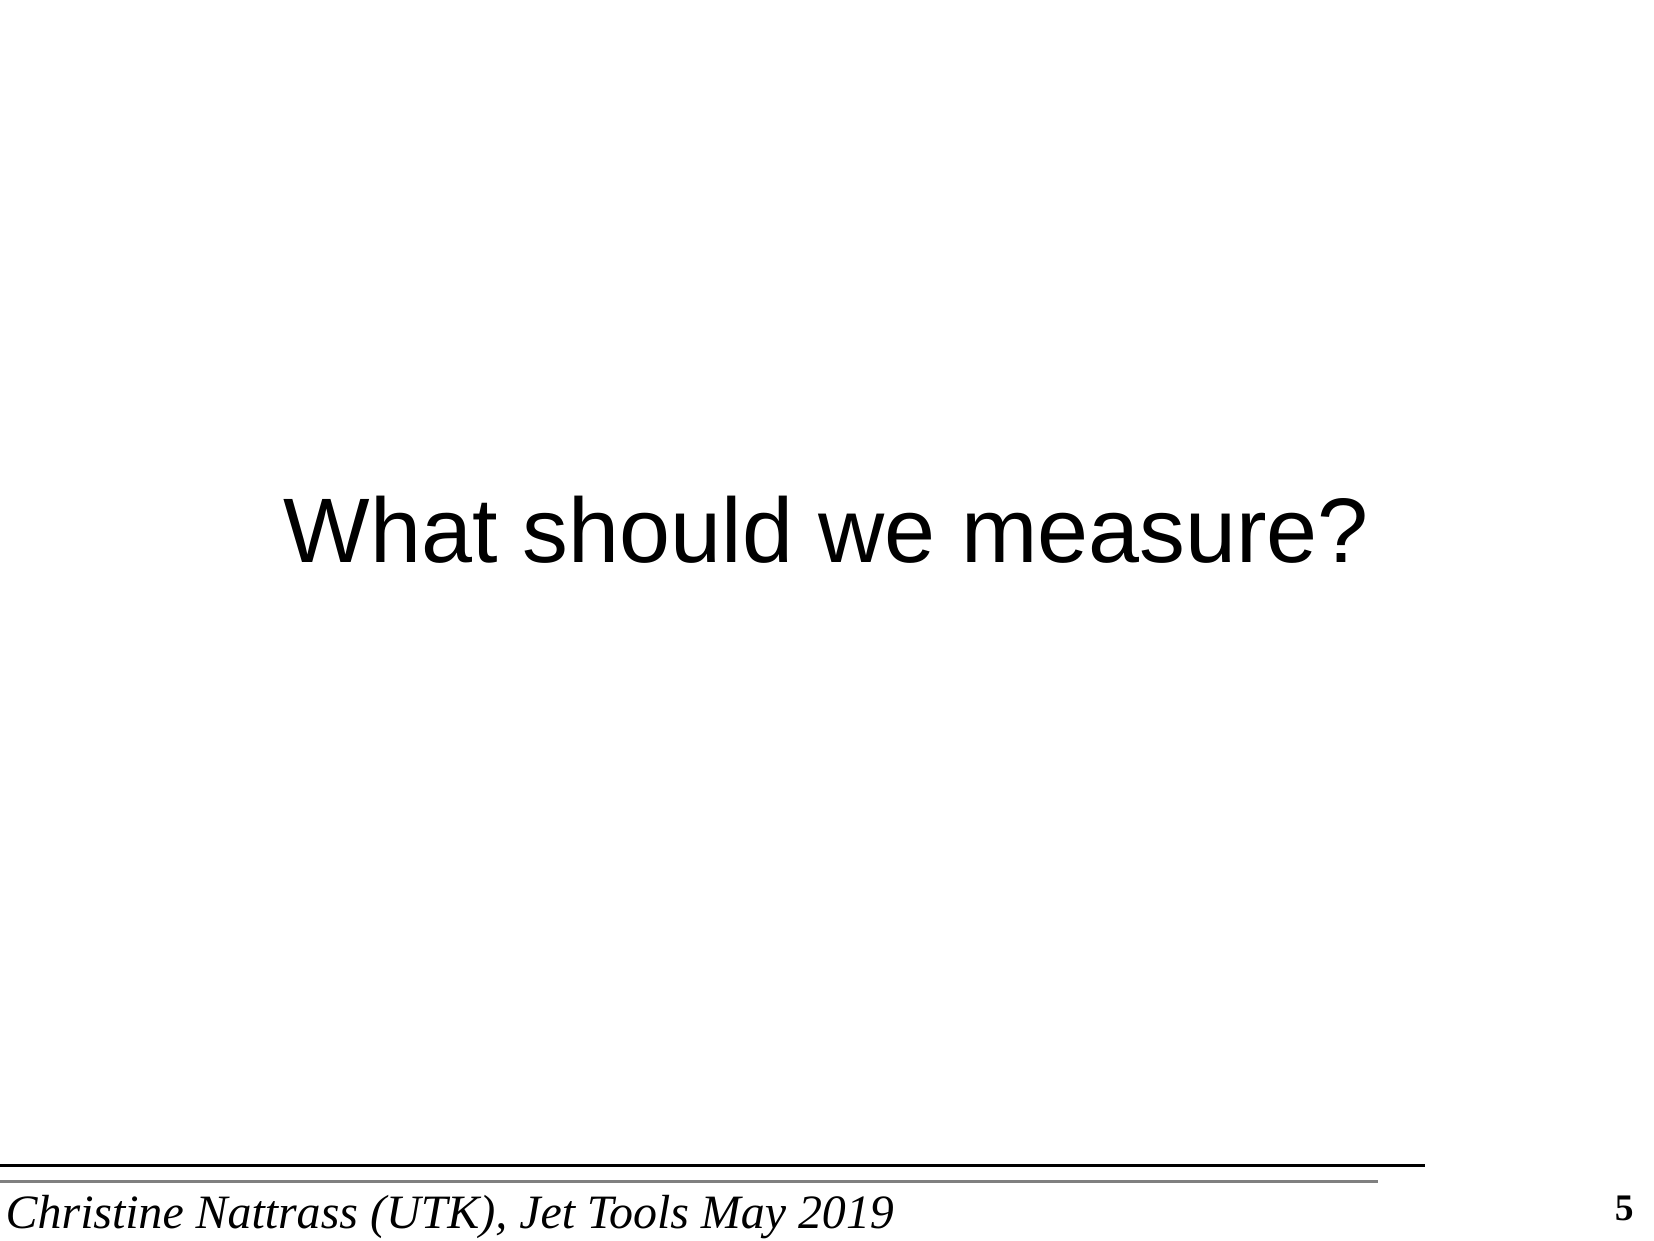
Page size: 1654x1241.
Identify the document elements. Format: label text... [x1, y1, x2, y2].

title What should we measure? [82, 427, 1571, 635]
